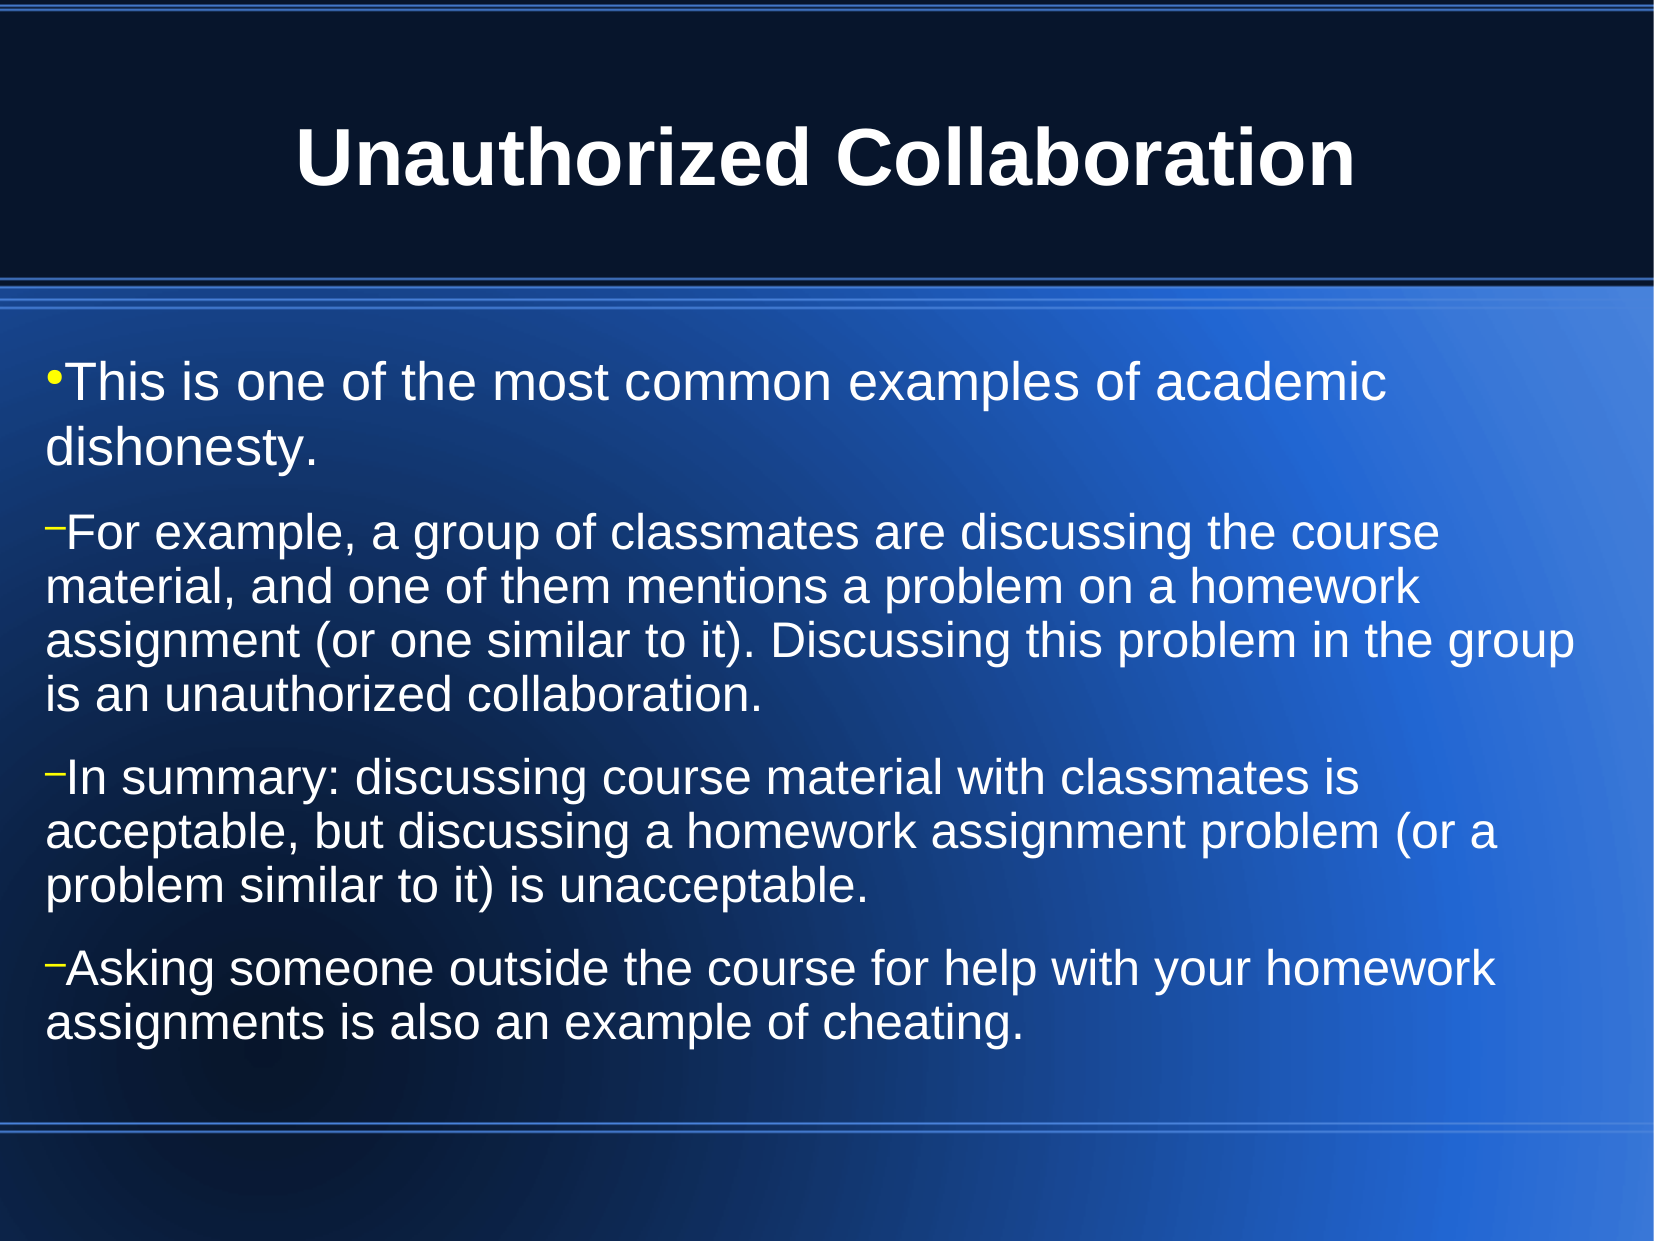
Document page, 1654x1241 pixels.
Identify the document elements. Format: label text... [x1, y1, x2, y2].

title Unauthorized Collaboration [82, 49, 1571, 257]
list This is one of the most common examples of academic dishonesty. For example, a group of classmates are discussing the course material, and one of them mentions a problem on a homework assignment (or one similar to it). Discussing this problem in the group is an unauthorized collaboration. In summary: discussing course material with classmates is acceptable, but discussing a homework assignment problem (or a problem similar to it) is unacceptable. Asking someone outside the course for help with your homework assignments is also an example of cheating. [45, 346, 1606, 1102]
